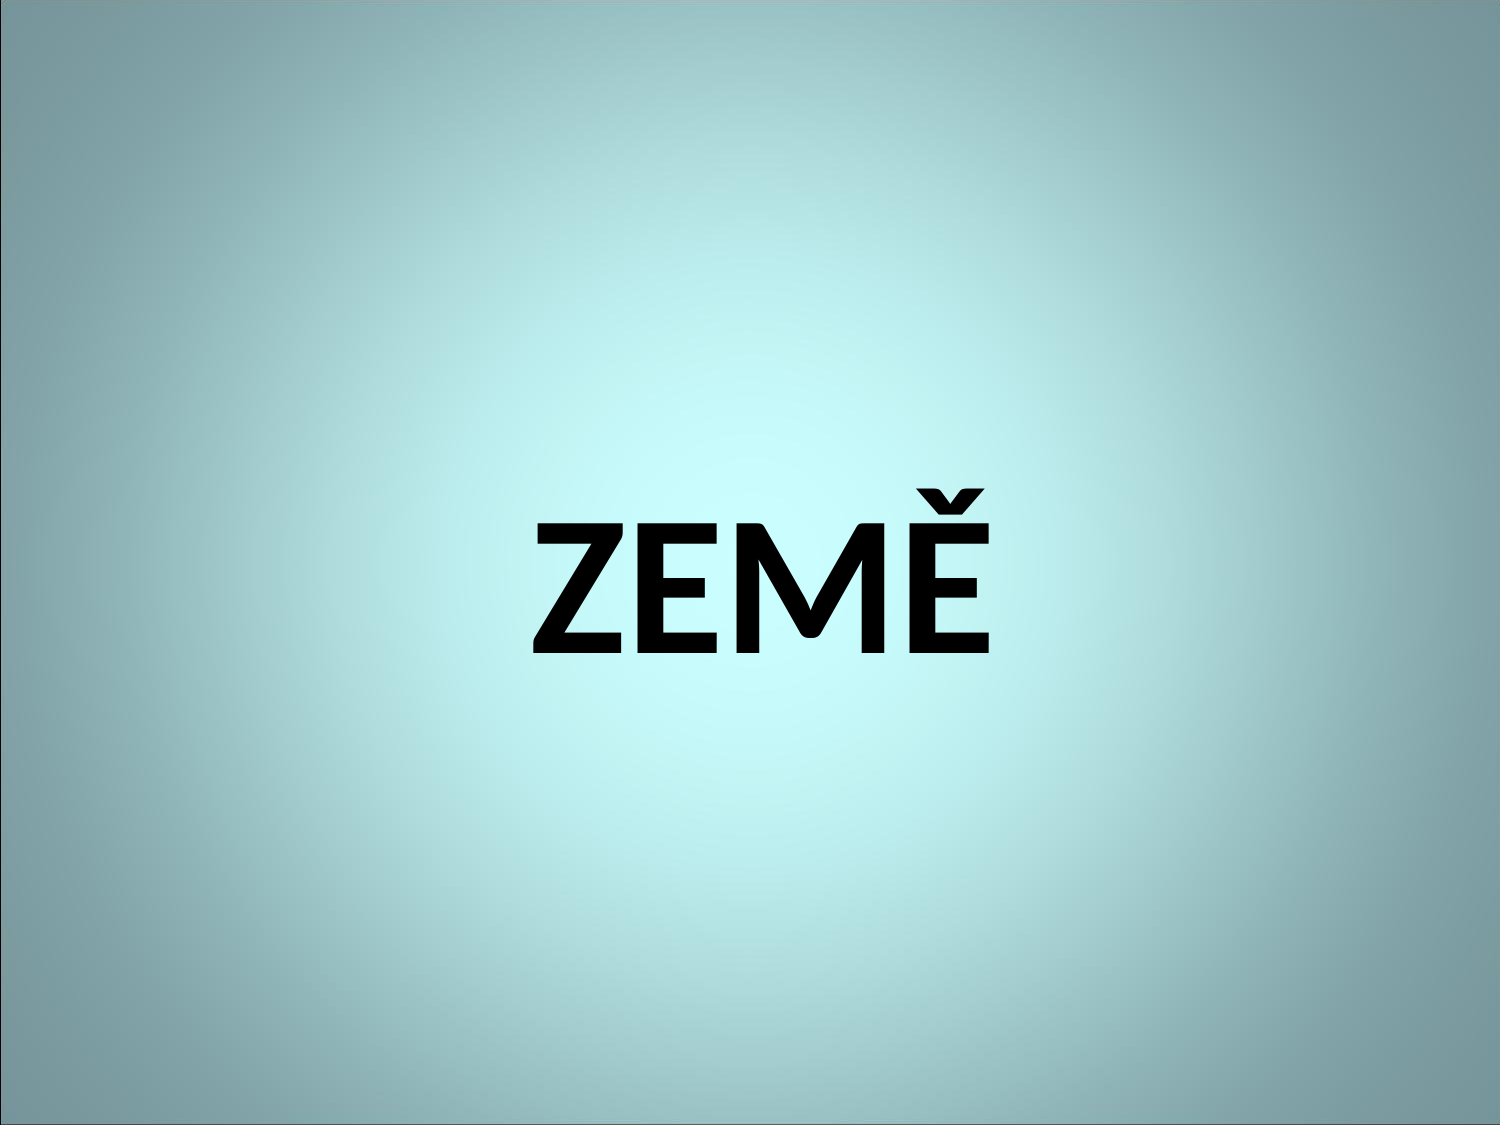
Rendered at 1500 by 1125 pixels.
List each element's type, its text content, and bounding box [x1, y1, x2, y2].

picture [0, 0, 1500, 1125]
title ZEMĚ [88, 445, 1439, 701]
